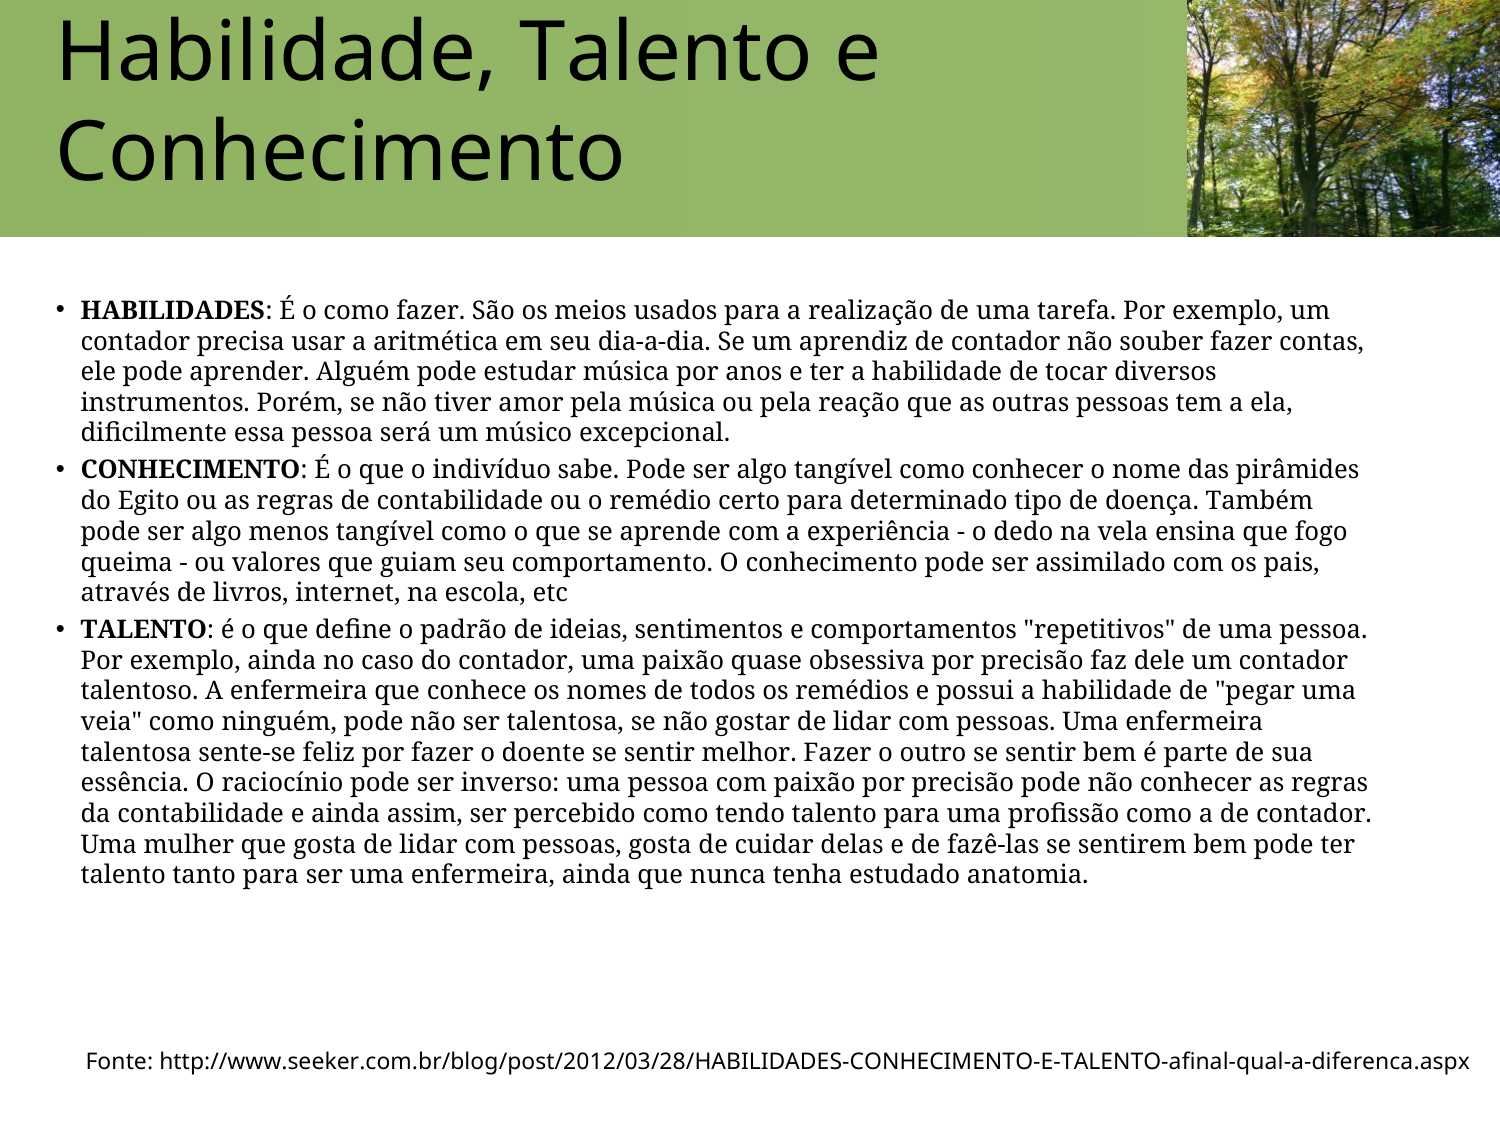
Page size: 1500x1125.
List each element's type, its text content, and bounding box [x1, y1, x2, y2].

text_box Fonte: http://www.seeker.com.br/blog/post/2012/03/28/HABILIDADES-CONHECIMENTO-E-TALENTO-afinal-qual-a-diferenca.aspx [70, 1039, 1376, 1082]
list HABILIDADES: É o como fazer. São os meios usados para a realização de uma tarefa. Por exemplo, um contador precisa usar a aritmética em seu dia-a-dia. Se um aprendiz de contador não souber fazer contas, ele pode aprender. Alguém pode estudar música por anos e ter a habilidade de tocar diversos instrumentos. Porém, se não tiver amor pela música ou pela reação que as outras pessoas tem a ela, dificilmente essa pessoa será um músico excepcional. CONHECIMENTO: É o que o indivíduo sabe. Pode ser algo tangível como conhecer o nome das pirâmides do Egito ou as regras de contabilidade ou o remédio certo para determinado tipo de doença. Também pode ser algo menos tangível como o que se aprende com a experiência - o dedo na vela ensina que fogo queima - ou valores que guiam seu comportamento. O conhecimento pode ser assimilado com os pais, através de livros, internet, na escola, etc TALENTO: é o que define o padrão de ideias, sentimentos e comportamentos "repetitivos" de uma pessoa. Por exemplo, ainda no caso do contador, uma paixão quase obsessiva por precisão faz dele um contador talentoso. A enfermeira que conhece os nomes de todos os remédios e possui a habilidade de "pegar uma veia" como ninguém, pode não ser talentosa, se não gostar de lidar com pessoas. Uma enfermeira talentosa sente-se feliz por fazer o doente se sentir melhor. Fazer o outro se sentir bem é parte de sua essência. O raciocínio pode ser inverso: uma pessoa com paixão por precisão pode não conhecer as regras da contabilidade e ainda assim, ser percebido como tendo talento para uma profissão como a de contador. Uma mulher que gosta de lidar com pessoas, gosta de cuidar delas e de fazê-las se sentirem bem pode ter talento tanto para ser uma enfermeira, ainda que nunca tenha estudado anatomia. [41, 286, 1392, 939]
title Habilidade, Talento e Conhecimento [41, 21, 1164, 173]
picture [1187, 0, 1500, 237]
